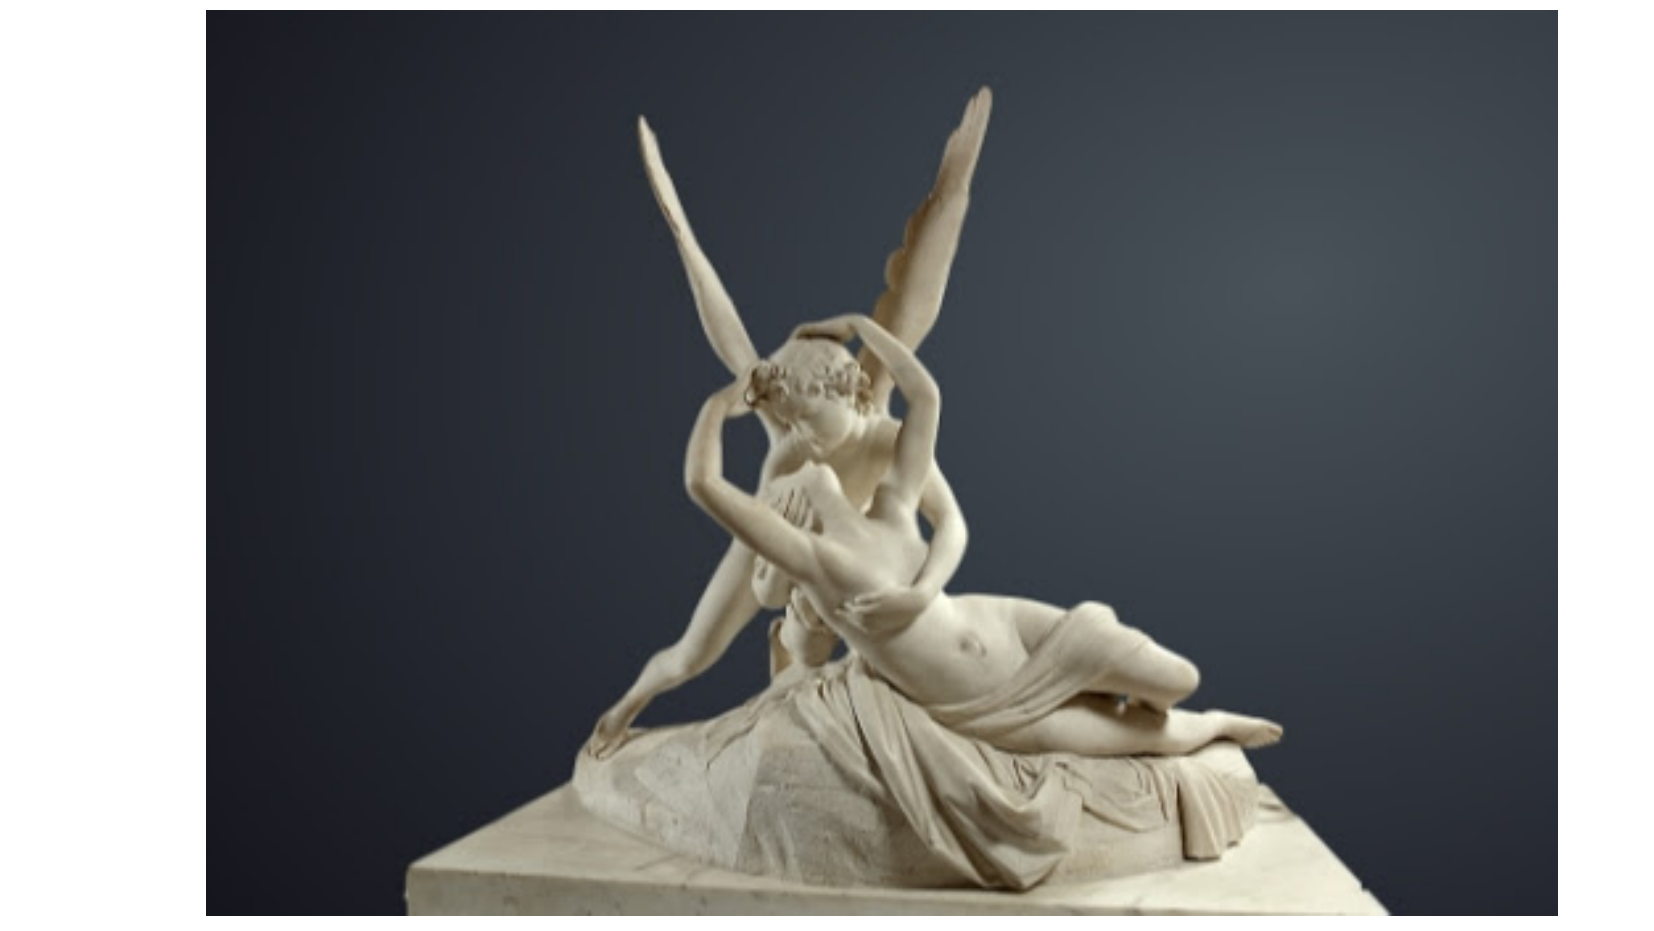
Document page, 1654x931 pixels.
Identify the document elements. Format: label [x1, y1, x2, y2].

picture [206, 10, 1558, 916]
